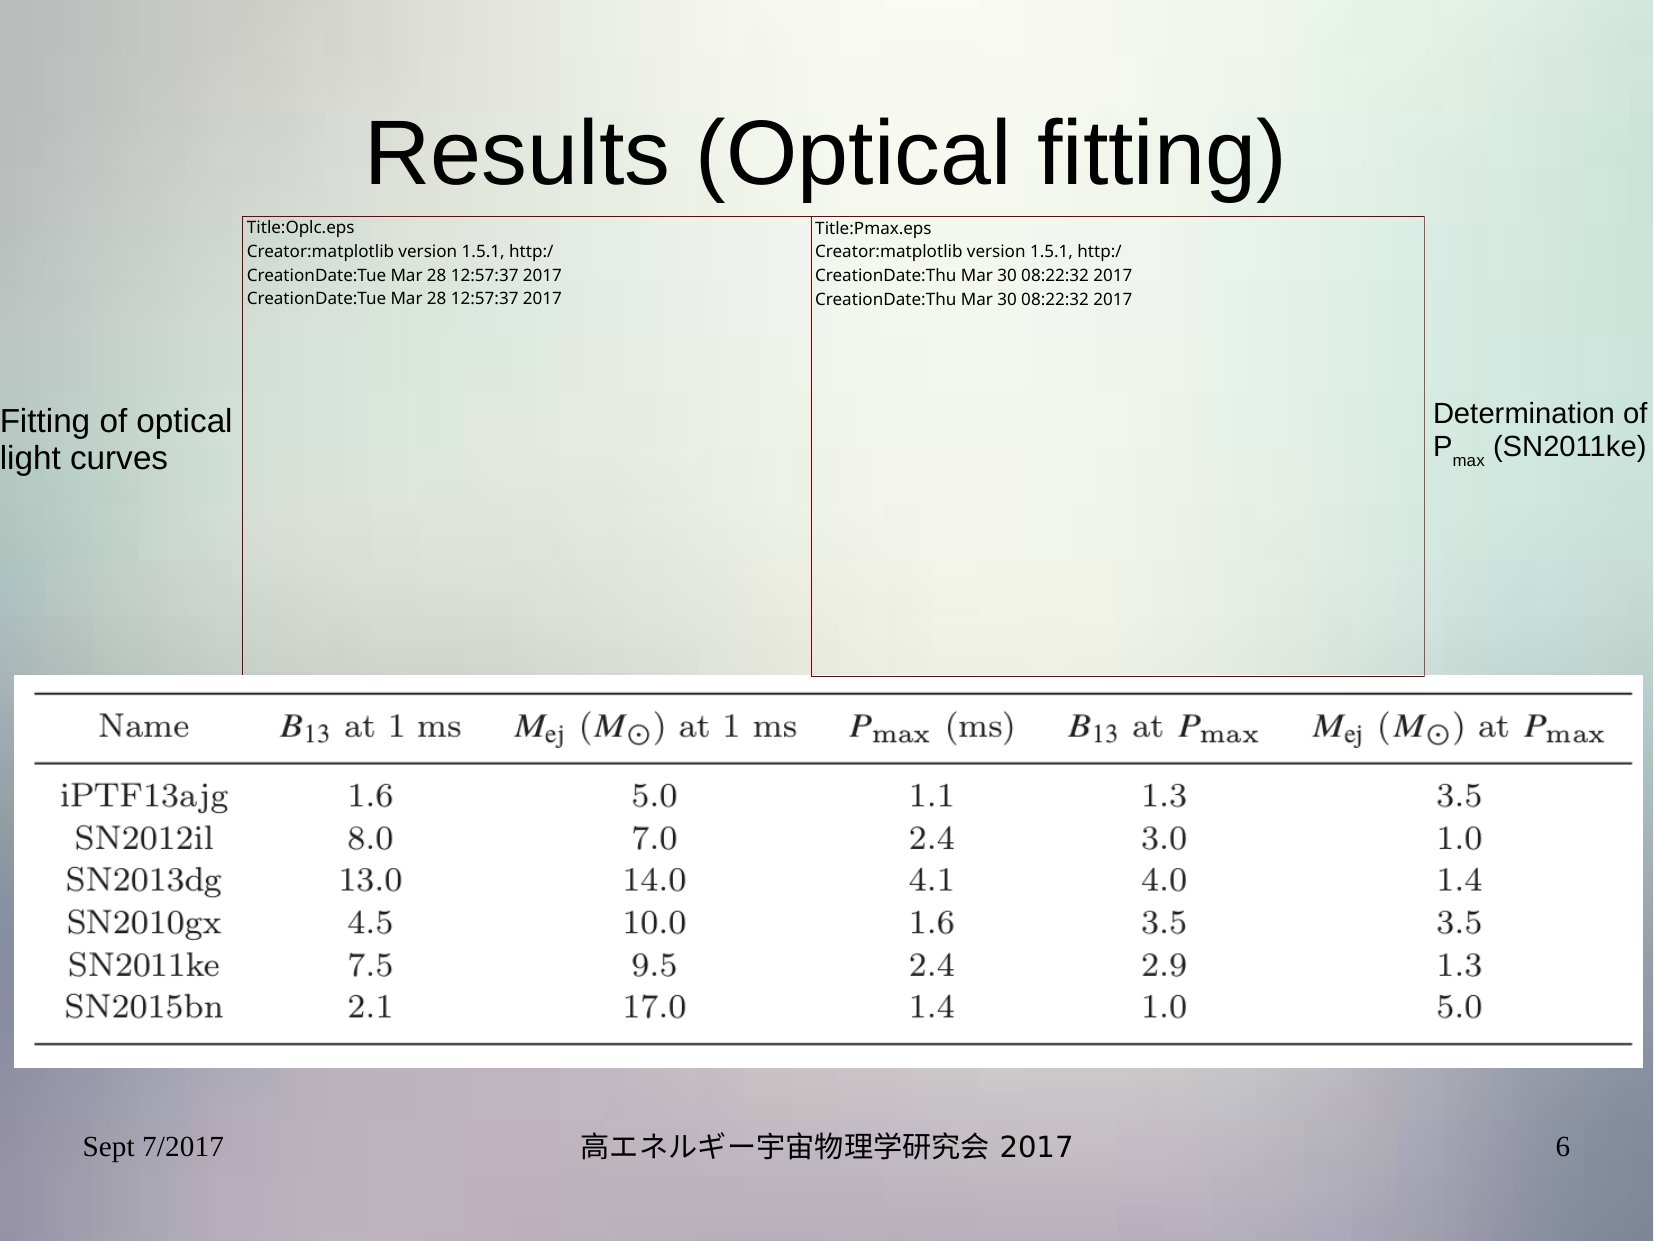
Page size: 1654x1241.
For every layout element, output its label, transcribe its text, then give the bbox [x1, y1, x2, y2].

text_box Fitting of optical light curves [0, 395, 255, 741]
title Results (Optical fitting) [82, 49, 1571, 257]
text_box Determination of Pmax (SN2011ke) [1418, 389, 1653, 736]
picture [0, 0, 1654, 1241]
